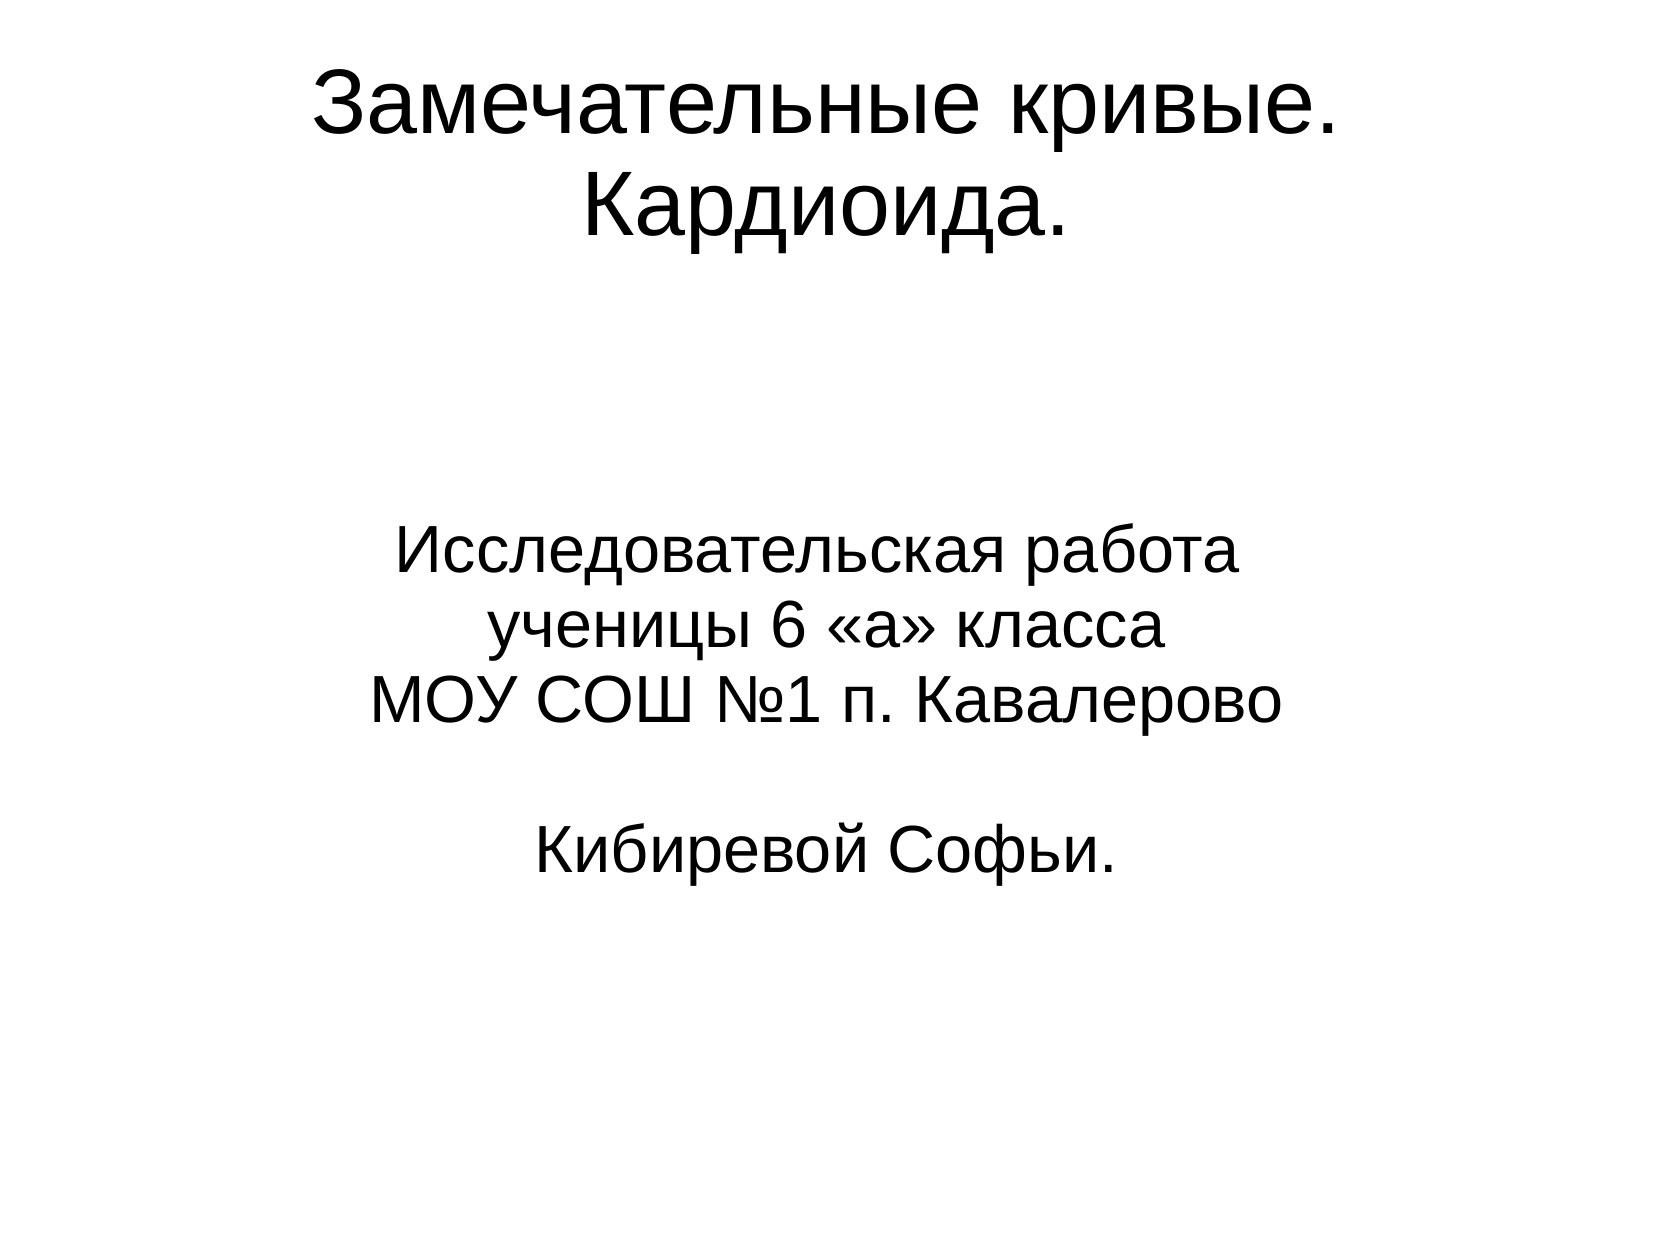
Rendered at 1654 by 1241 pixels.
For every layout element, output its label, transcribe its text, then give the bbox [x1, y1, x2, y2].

title Замечательные кривые. Кардиоида. [82, 50, 1571, 256]
subtitle Исследовательская работа ученицы 6 «а» класса МОУ СОШ №1 п. Кавалерово Кибиревой Софьи. [82, 297, 1571, 1102]
